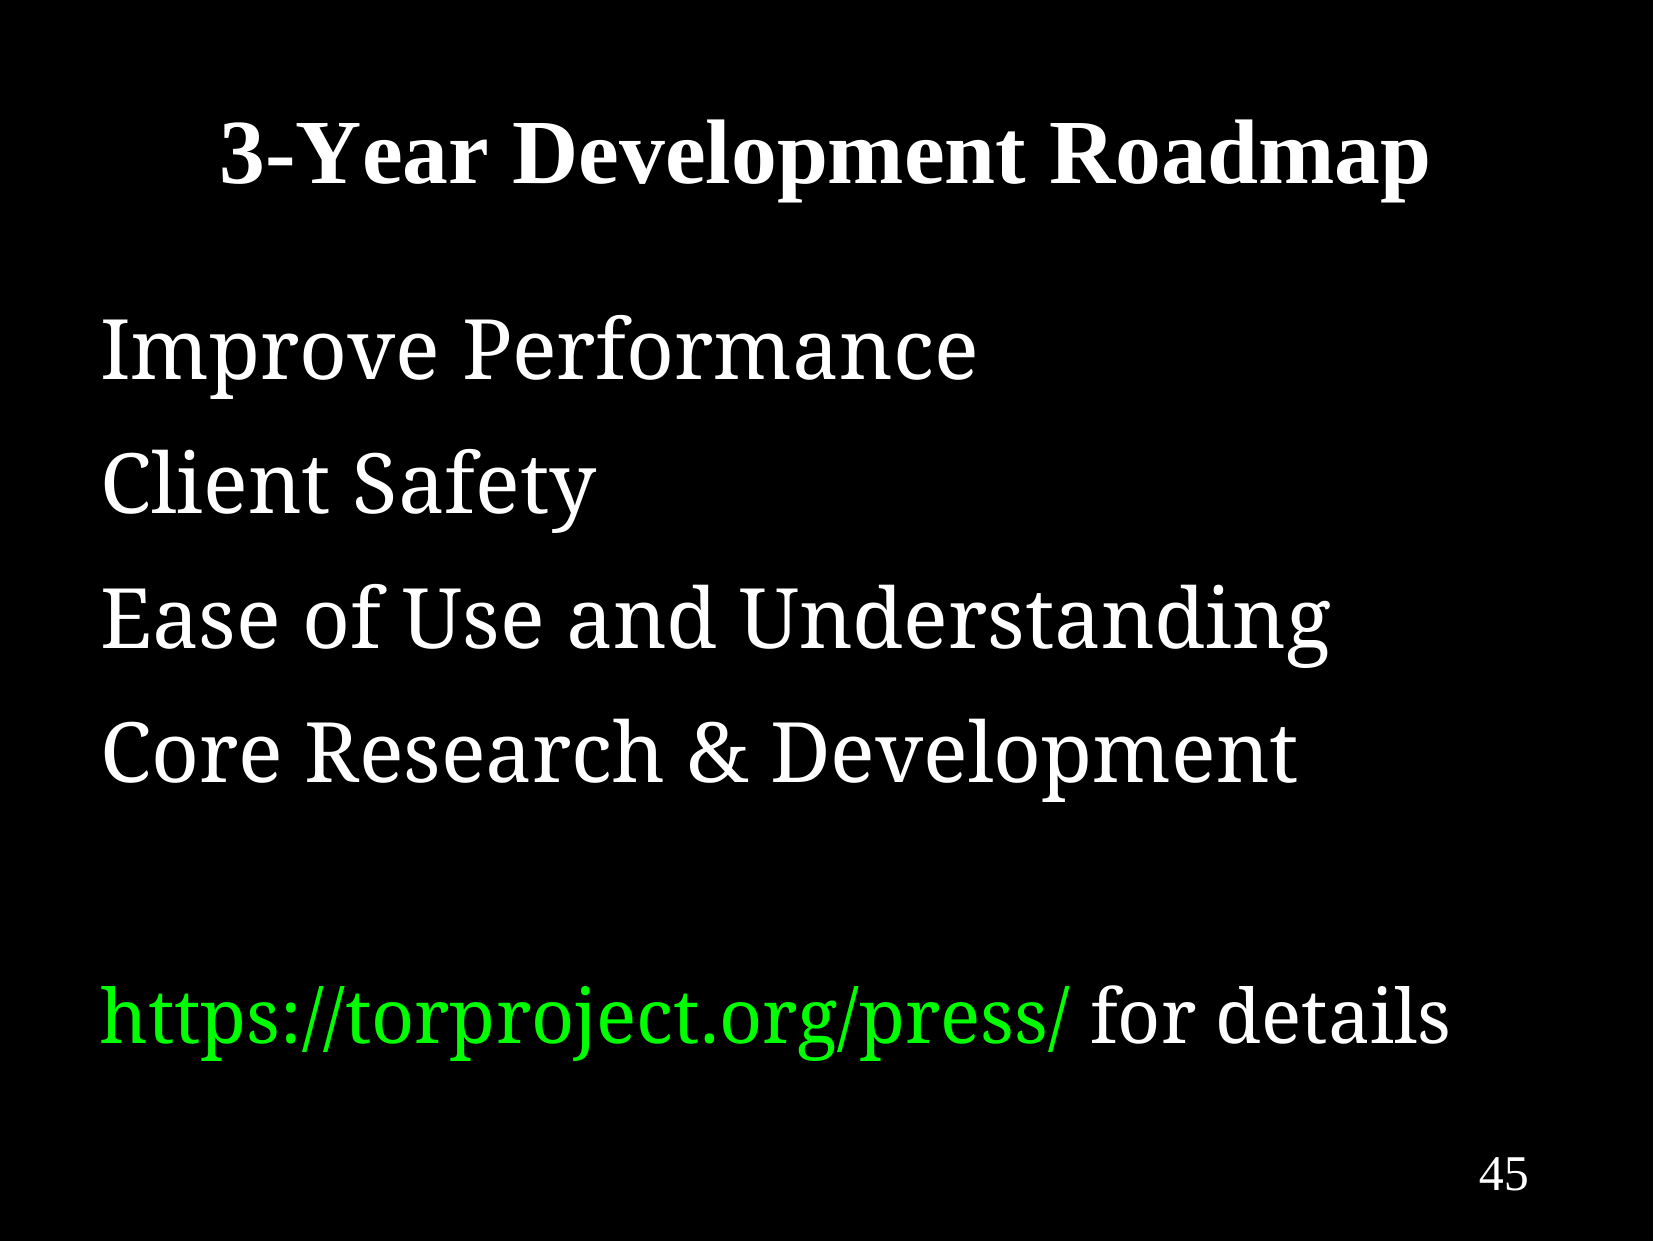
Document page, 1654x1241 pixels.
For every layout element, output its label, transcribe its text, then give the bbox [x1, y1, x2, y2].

title 3-Year Development Roadmap [82, 56, 1571, 250]
list Improve Performance Client Safety Ease of Use and Understanding Core Research & Development https://torproject.org/press/ for details [82, 290, 1571, 1095]
